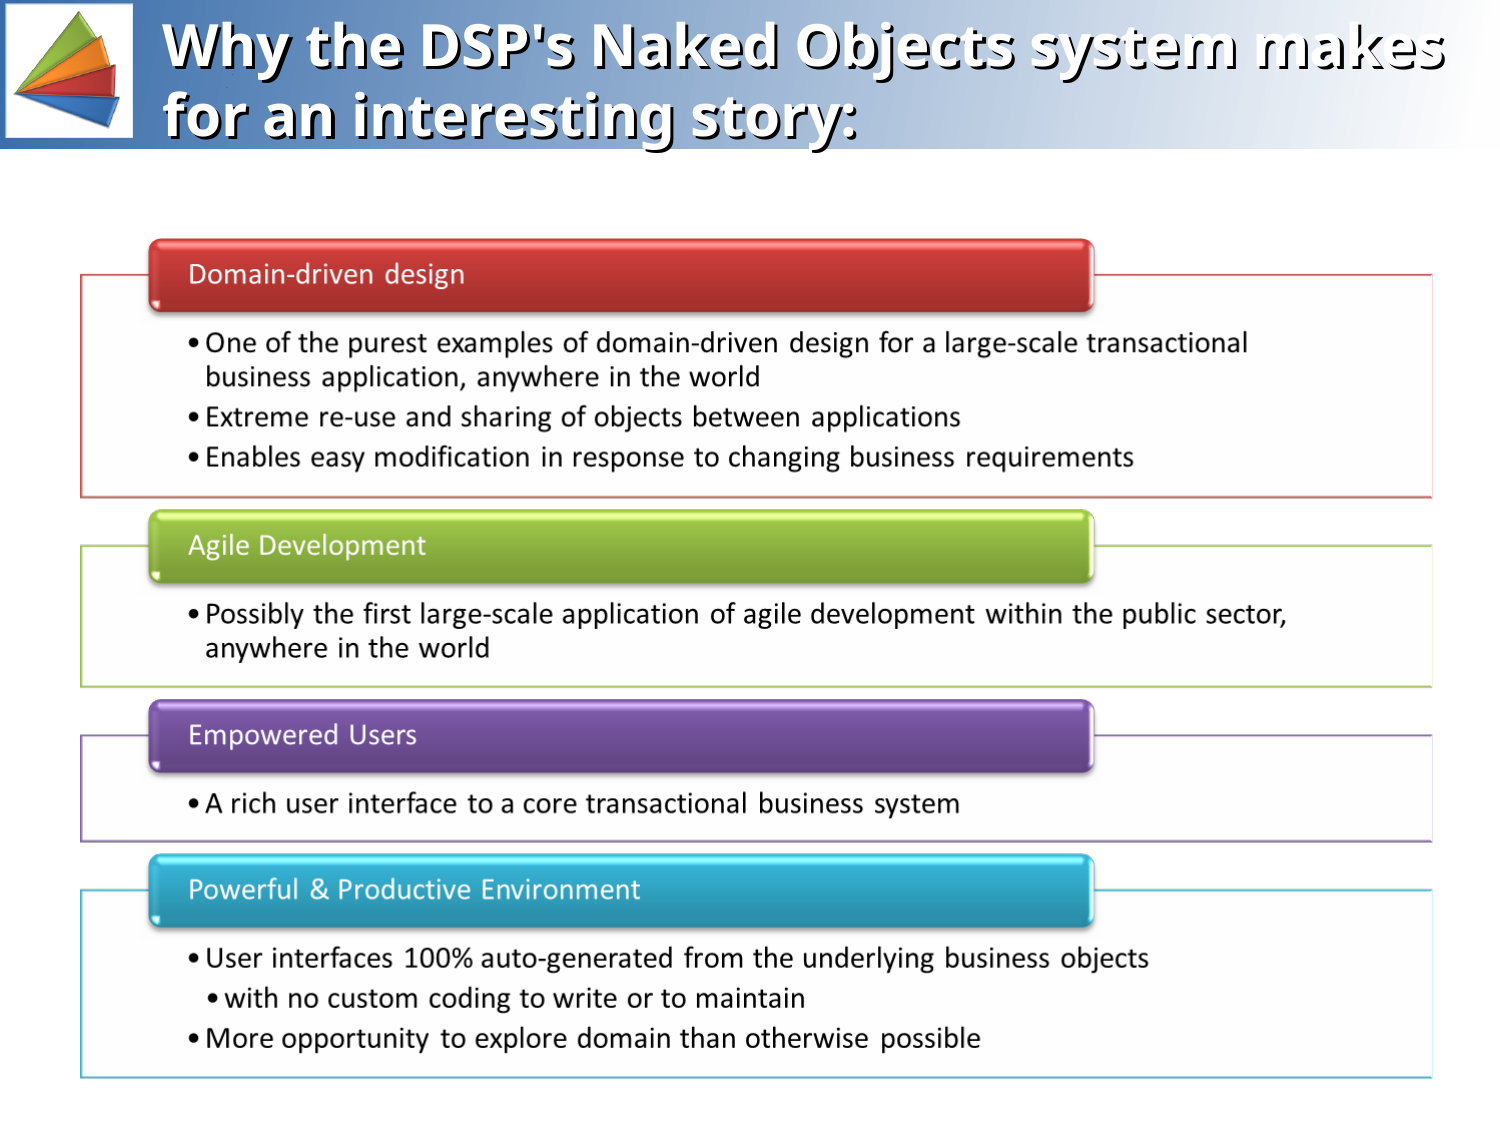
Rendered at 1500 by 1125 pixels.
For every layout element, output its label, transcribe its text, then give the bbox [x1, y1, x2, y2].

picture [0, 0, 147, 149]
picture [71, 224, 1441, 1091]
title Why the DSP's Naked Objects system makes for an interesting story: [147, 0, 1500, 156]
